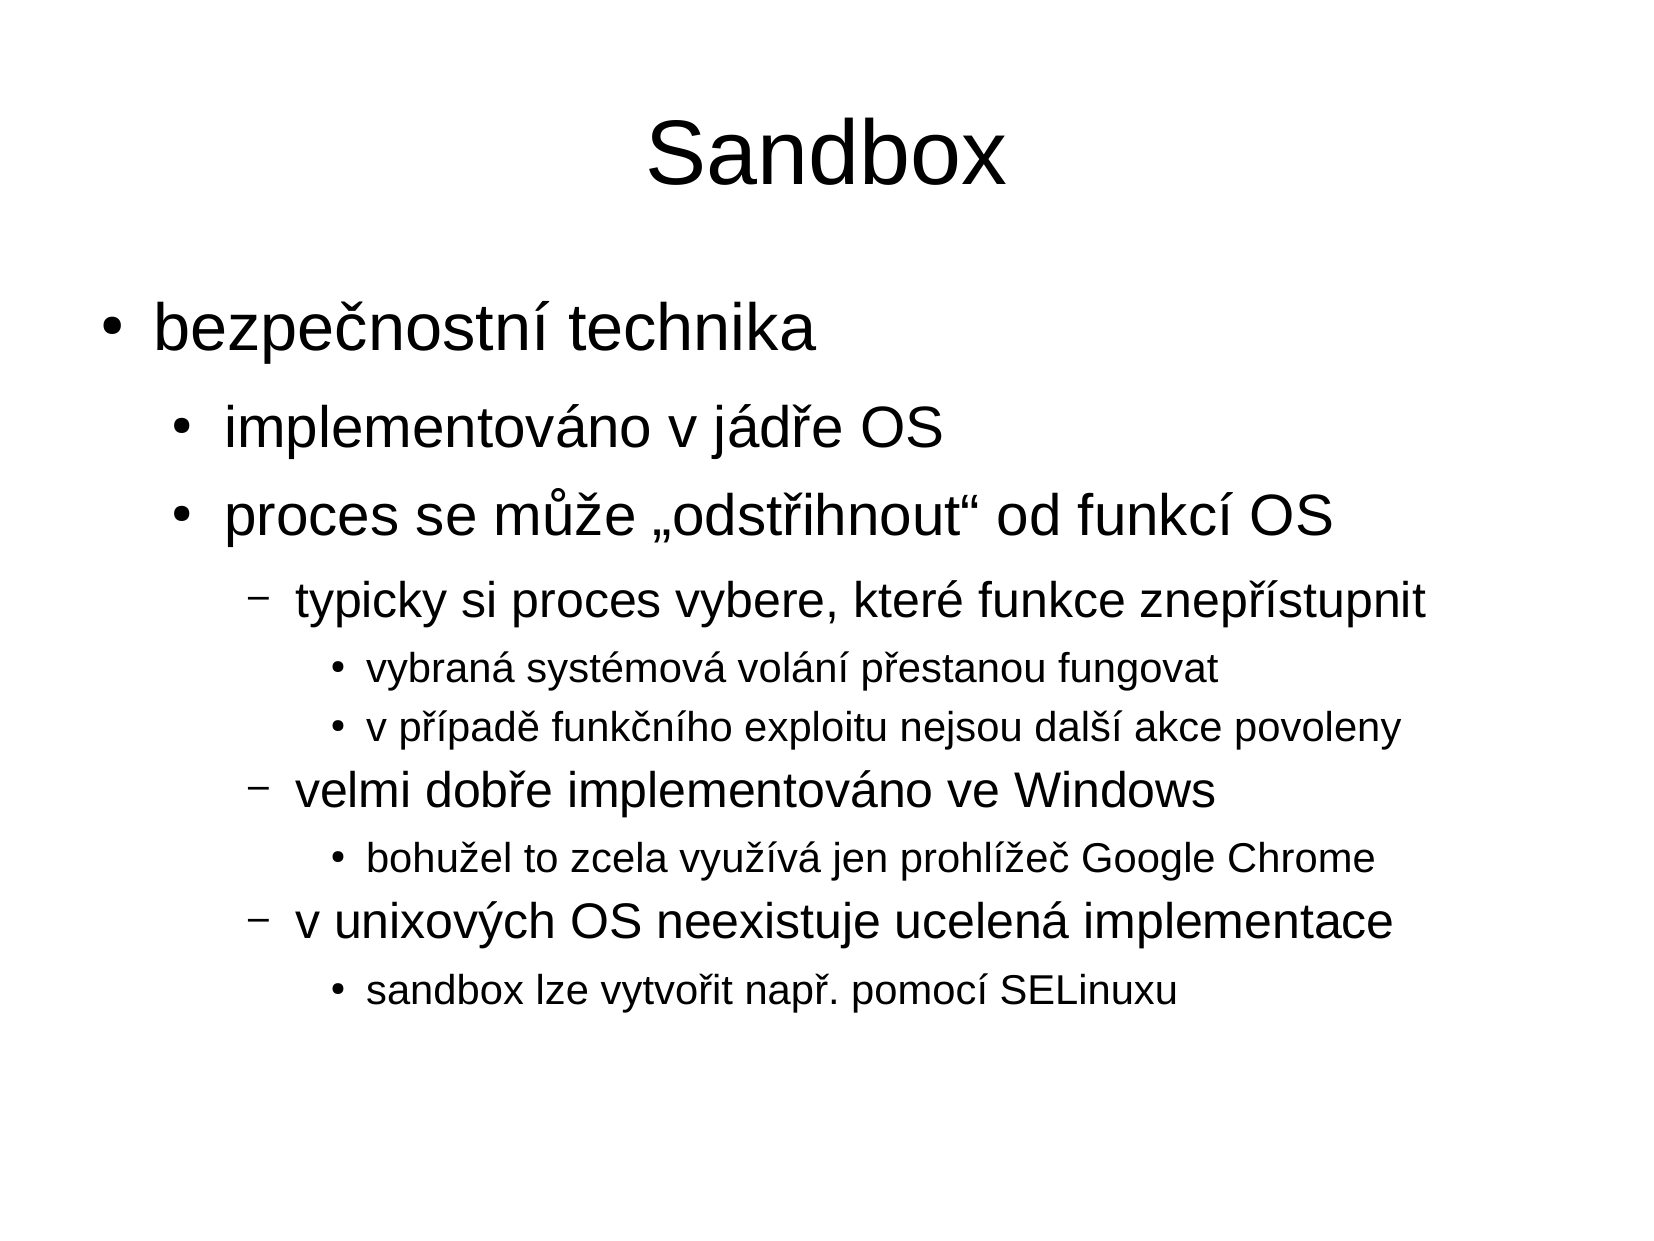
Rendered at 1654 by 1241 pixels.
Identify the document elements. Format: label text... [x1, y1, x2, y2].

list bezpečnostní technika implementováno v jádře OS proces se může „odstřihnout“ od funkcí OS typicky si proces vybere, které funkce znepřístupnit vybraná systémová volání přestanou fungovat v případě funkčního exploitu nejsou další akce povoleny velmi dobře implementováno ve Windows bohužel to zcela využívá jen prohlížeč Google Chrome v unixových OS neexistuje ucelená implementace sandbox lze vytvořit např. pomocí SELinuxu [82, 290, 1571, 1094]
title Sandbox [82, 56, 1571, 250]
